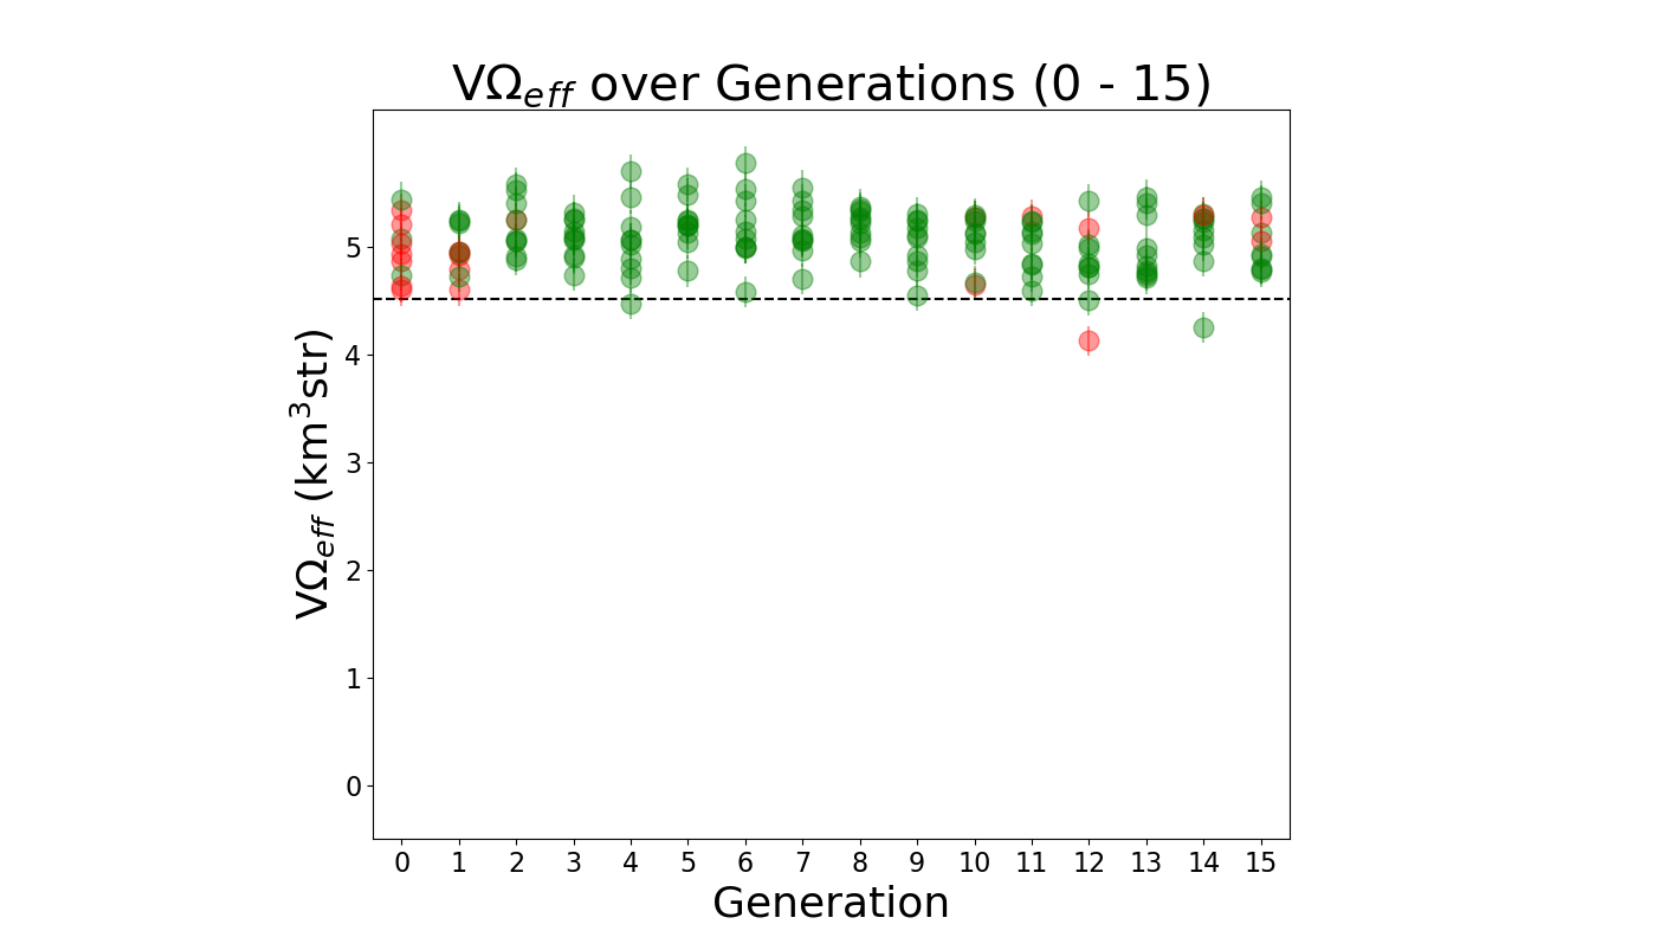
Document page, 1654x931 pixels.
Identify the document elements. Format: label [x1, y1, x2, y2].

picture [225, 0, 1408, 931]
